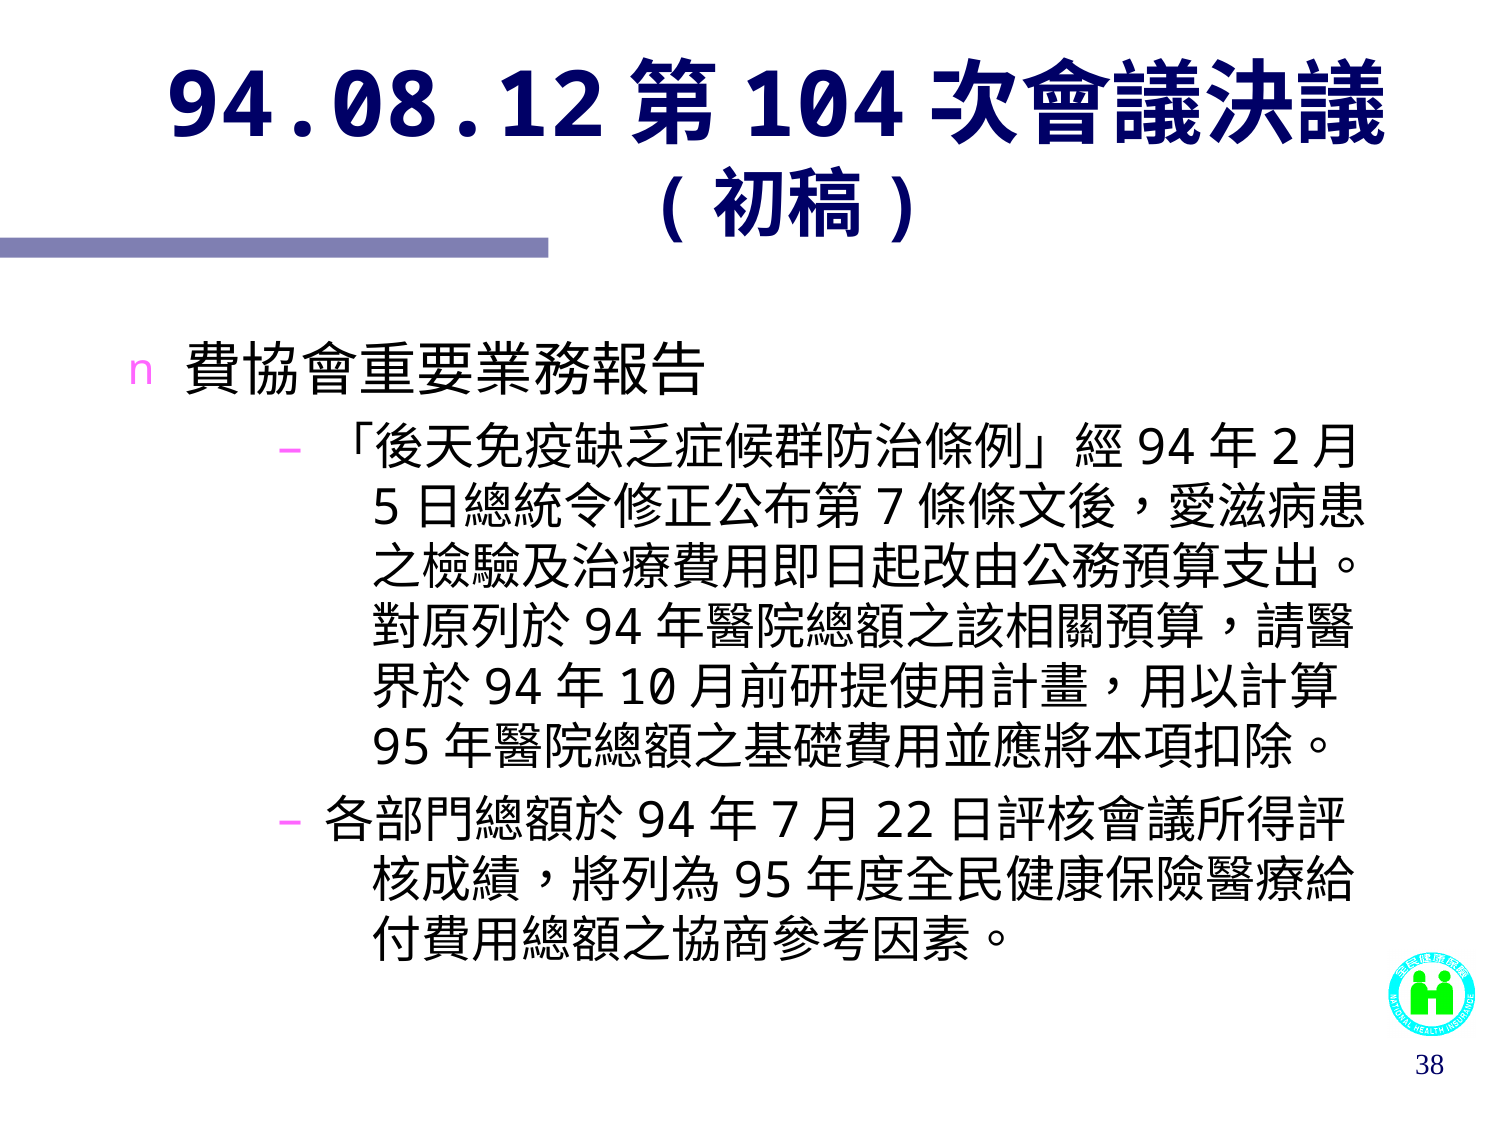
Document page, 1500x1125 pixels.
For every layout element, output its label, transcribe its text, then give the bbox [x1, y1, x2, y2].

text_box [1400, 1037, 1476, 1125]
title 94.08.12第104次會議決議(初稿) [150, 37, 1426, 225]
list 費協會重要業務報告 「後天免疫缺乏症候群防治條例」經94年2月5日總統令修正公布第7條條文後，愛滋病患之檢驗及治療費用即日起改由公務預算支出。對原列於94年醫院總額之該相關預算，請醫界於94年10月前研提使用計畫，用以計算95年醫院總額之基礎費用並應將本項扣除。 各部門總額於94年7月22日評核會議所得評核成績，將列為95年度全民健康保險醫療給付費用總額之協商參考因素。 [112, 324, 1388, 1000]
